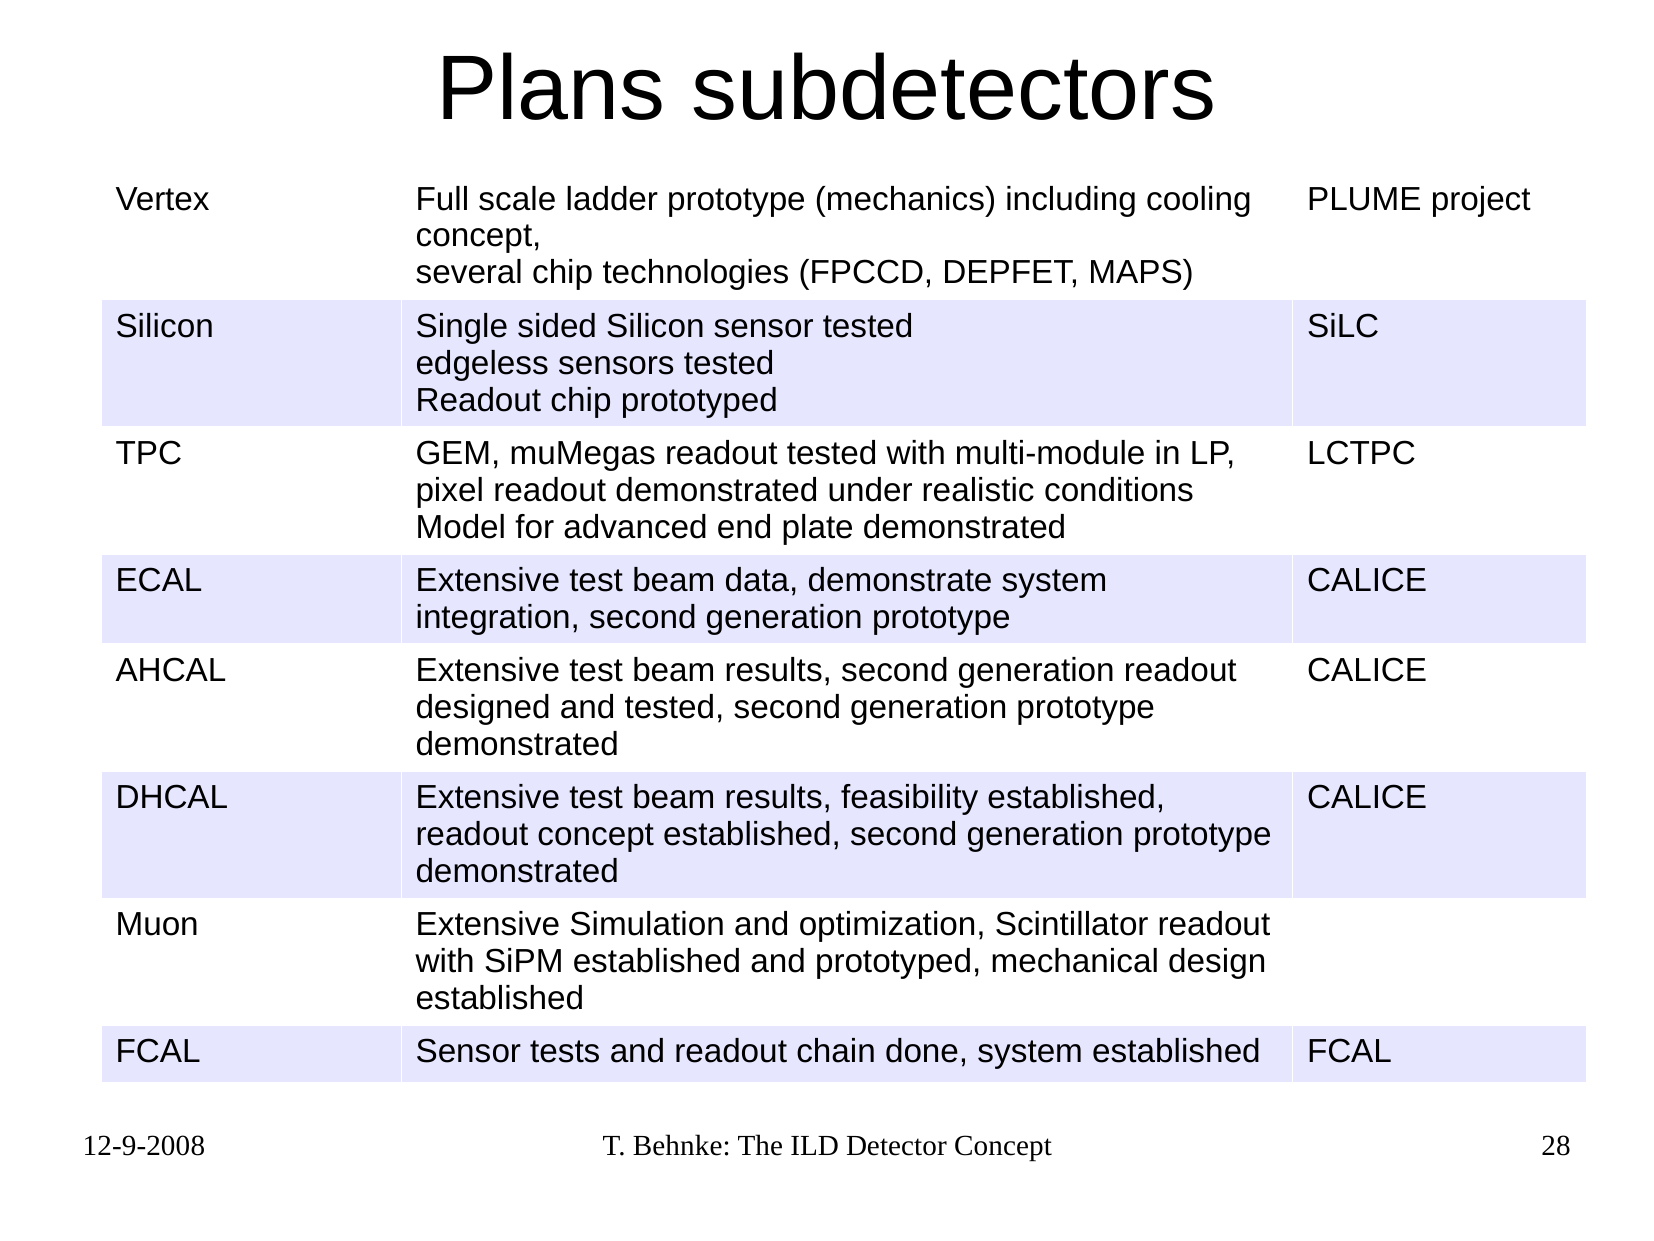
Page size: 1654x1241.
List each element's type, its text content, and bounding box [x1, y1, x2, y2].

table_cell LCTPC [1293, 427, 1586, 554]
table_cell SiLC [1293, 300, 1586, 426]
table_header Full scale ladder prototype (mechanics) including cooling concept, several chip technologies (FPCCD, DEPFET, MAPS) [402, 173, 1292, 299]
table_header Vertex [102, 173, 401, 299]
table_cell DHCAL [102, 772, 401, 898]
table_cell FCAL [102, 1026, 401, 1082]
table_cell ECAL [102, 555, 401, 643]
table_cell FCAL [1293, 1026, 1586, 1082]
table_cell Sensor tests and readout chain done, system established [402, 1026, 1292, 1082]
table_header PLUME project [1293, 173, 1586, 299]
table_cell TPC [102, 427, 401, 554]
table_cell AHCAL [102, 644, 401, 771]
table_cell Silicon [102, 300, 401, 426]
table_cell Single sided Silicon sensor tested edgeless sensors tested Readout chip prototyped [402, 300, 1292, 426]
table_cell GEM, muMegas readout tested with multi-module in LP, pixel readout demonstrated under realistic conditions Model for advanced end plate demonstrated [402, 427, 1292, 554]
table_cell CALICE [1293, 555, 1586, 643]
table_cell CALICE [1293, 644, 1586, 771]
table_cell Muon [102, 899, 401, 1025]
title Plans subdetectors [82, 0, 1571, 185]
table_cell Extensive test beam results, feasibility established, readout concept established, second generation prototype demonstrated [402, 772, 1292, 898]
table_cell Extensive Simulation and optimization, Scintillator readout with SiPM established and prototyped, mechanical design established [402, 899, 1292, 1025]
table_cell Extensive test beam data, demonstrate system integration, second generation prototype [402, 555, 1292, 643]
table_cell [1293, 899, 1586, 1025]
table_cell CALICE [1293, 772, 1586, 898]
table_cell Extensive test beam results, second generation readout designed and tested, second generation prototype demonstrated [402, 644, 1292, 771]
